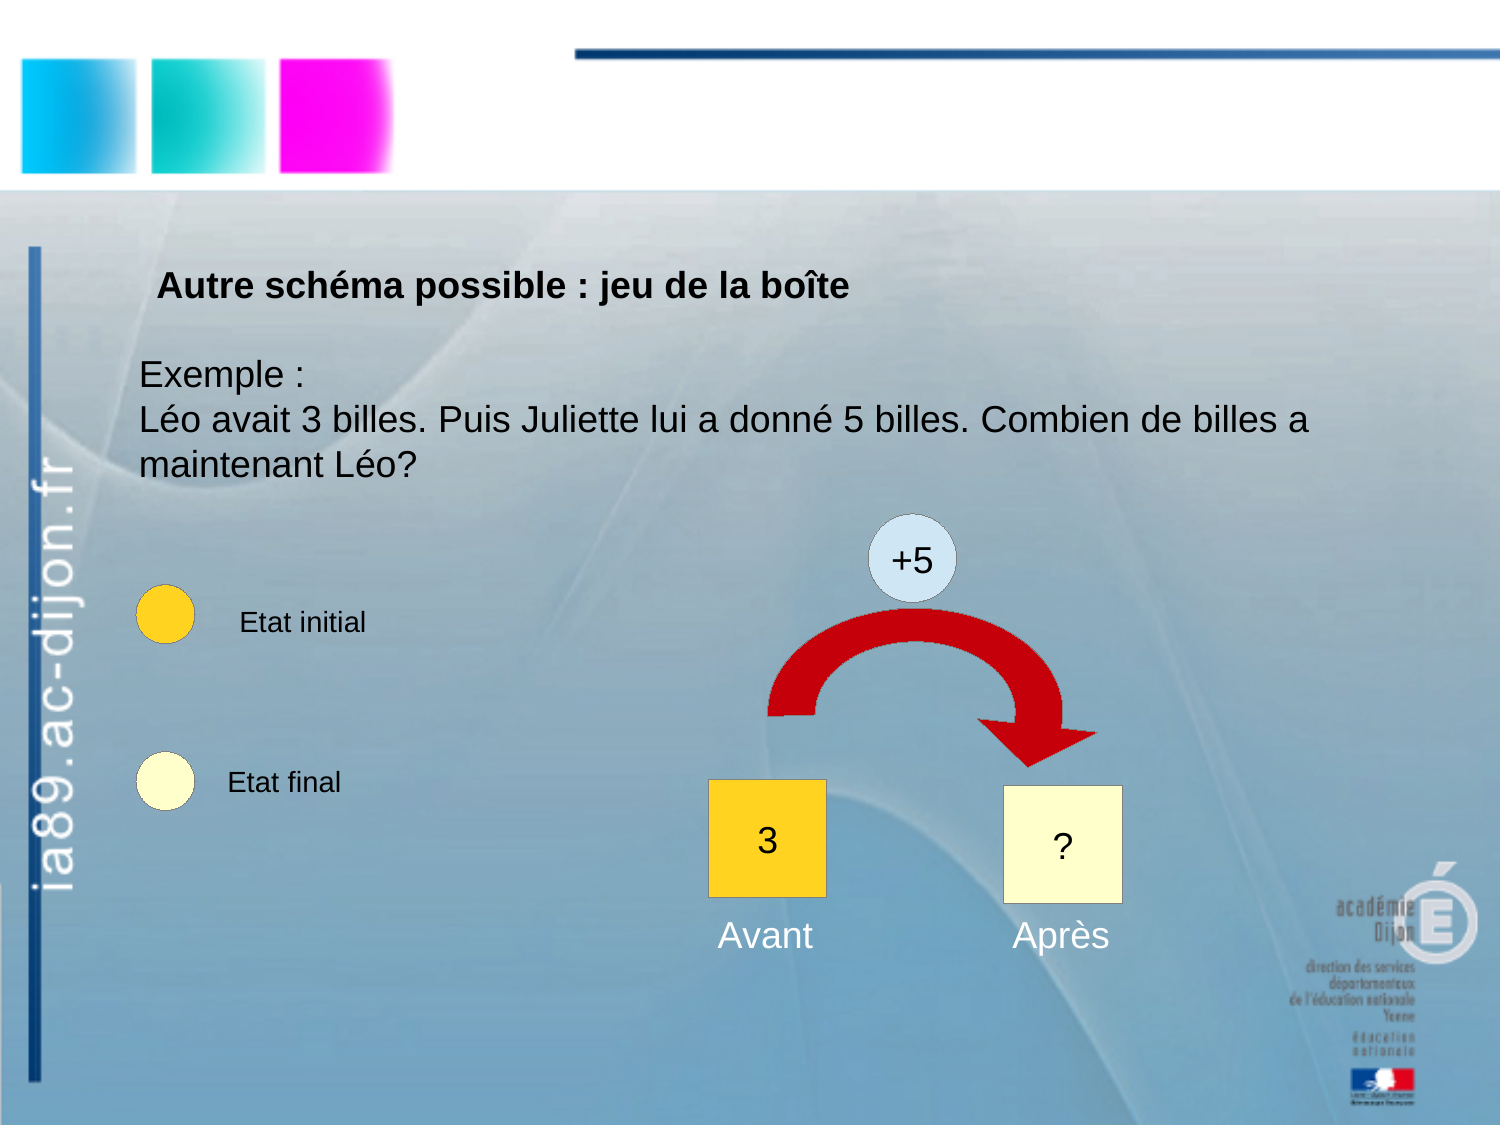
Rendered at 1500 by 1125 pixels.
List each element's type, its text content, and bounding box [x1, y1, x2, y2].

text_box [135, 584, 196, 644]
text_box Autre schéma possible : jeu de la boîte [141, 253, 1382, 342]
text_box ? [1003, 785, 1123, 903]
text_box [135, 751, 196, 811]
text_box [767, 608, 1098, 768]
text_box +5 [868, 513, 957, 603]
text_box Exemple : Léo avait 3 billes. Puis Juliette lui a donné 5 billes. Combien de billes a maintenant Léo? [124, 342, 1412, 493]
picture [0, 0, 1500, 1125]
text_box Etat final [212, 755, 438, 806]
text_box 3 [708, 779, 827, 898]
text_box Etat initial [224, 596, 449, 647]
text_box Avant Après [702, 903, 1146, 978]
